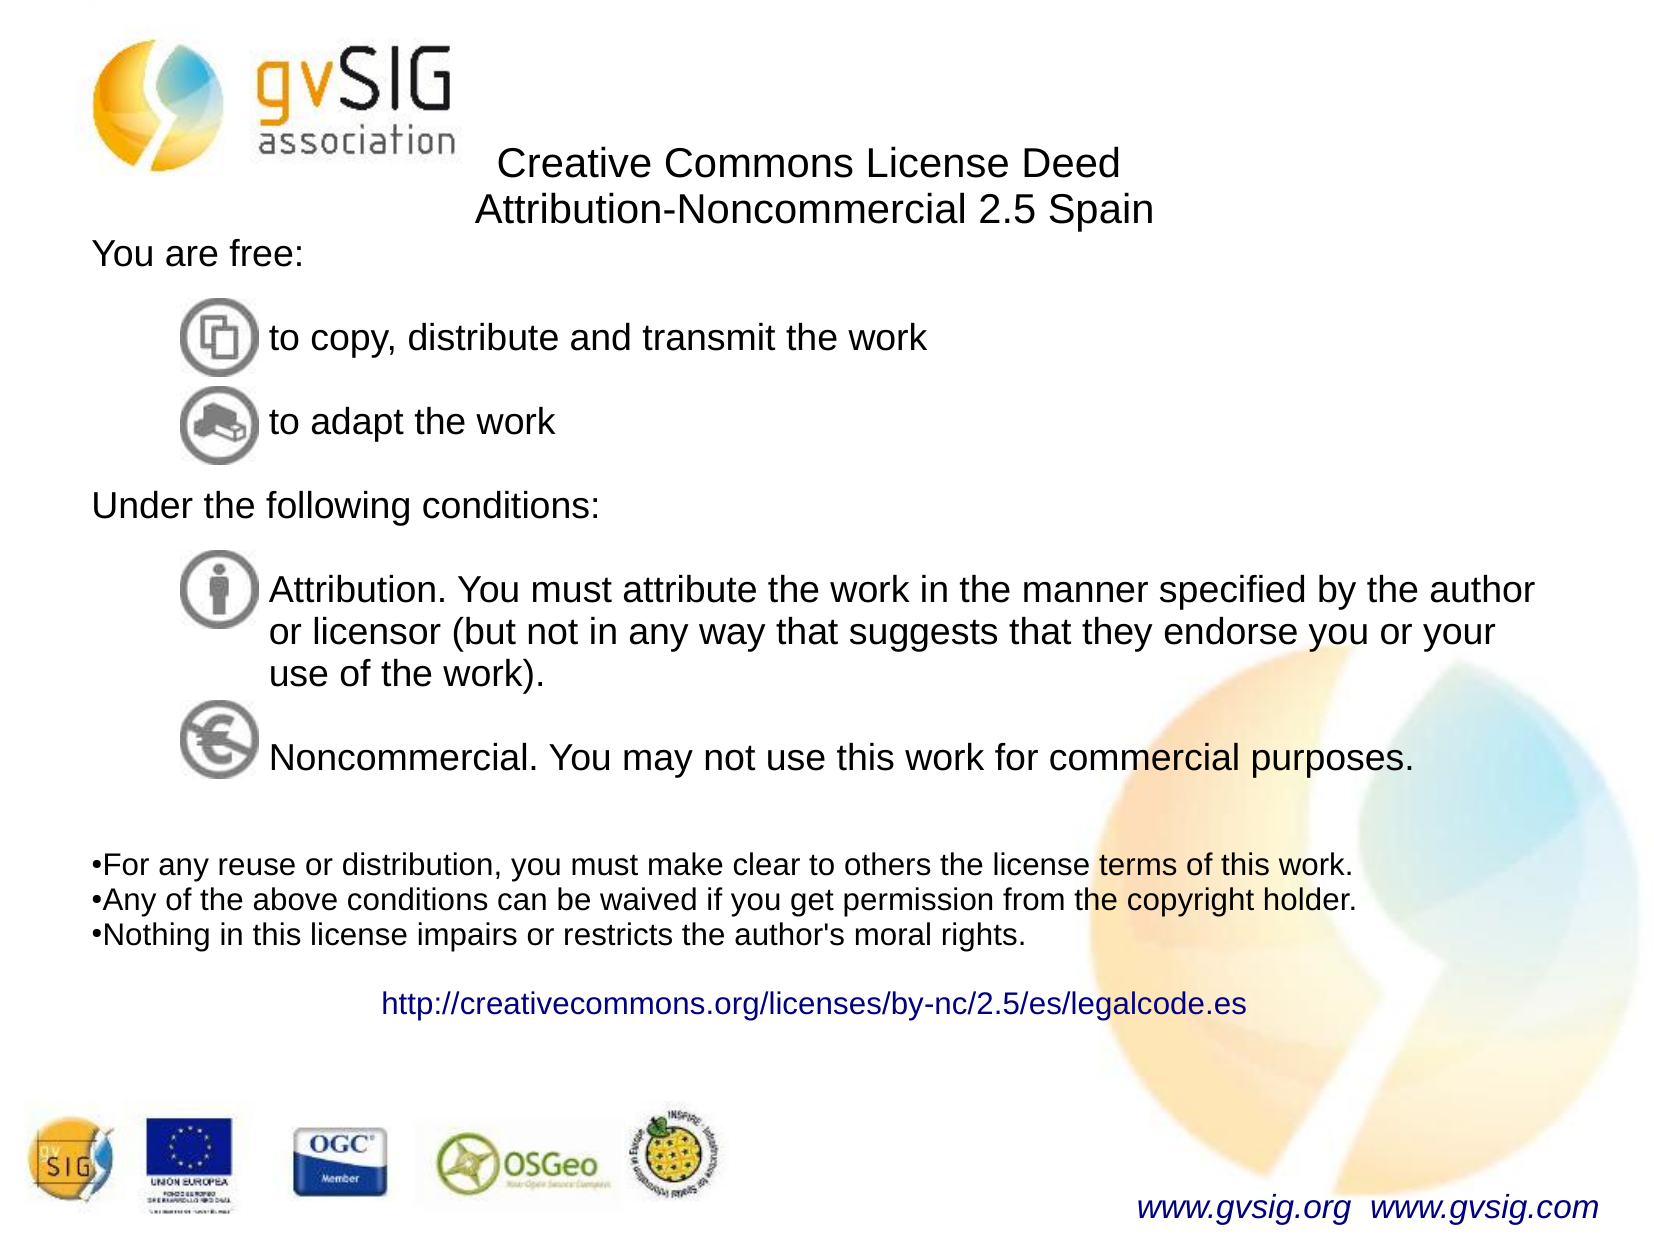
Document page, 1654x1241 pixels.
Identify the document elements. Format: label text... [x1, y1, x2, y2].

picture [1411, 1201, 1420, 1217]
picture [1512, 1202, 1522, 1216]
picture [1143, 1205, 1150, 1217]
picture [1178, 1201, 1187, 1217]
picture [1167, 1205, 1174, 1217]
picture [1424, 1205, 1431, 1217]
picture [1220, 1202, 1230, 1216]
picture [1377, 1205, 1384, 1217]
text_box Creative Commons License Deed Attribution-Noncommercial 2.5 Spain You are free: to copy, distribute and transmit the work to adapt the work Under the following conditions: Attribution. You must attribute the work in the manner specified by the author or licensor (but not in any way that suggests that they endorse you or your use of the work). Noncommercial. You may not use this work for commercial purposes. For any reuse or distribution, you must make clear to others the license terms of this work. Any of the above conditions can be waived if you get permission from the copyright holder. Nothing in this license impairs or restricts the author's moral rights. http://creativecommons.org/licenses/by-nc/2.5/es/legalcode.es [76, 85, 1554, 1071]
picture [1585, 1202, 1594, 1217]
picture [1388, 1203, 1396, 1217]
picture [1307, 1202, 1317, 1216]
picture [1336, 1202, 1346, 1216]
picture [1154, 1201, 1163, 1217]
picture [1279, 1202, 1289, 1216]
picture [1557, 1202, 1567, 1216]
picture [1453, 1202, 1463, 1216]
picture [0, 0, 1653, 1217]
picture [1575, 1202, 1584, 1217]
picture [1191, 1205, 1198, 1217]
picture [1400, 1205, 1407, 1217]
